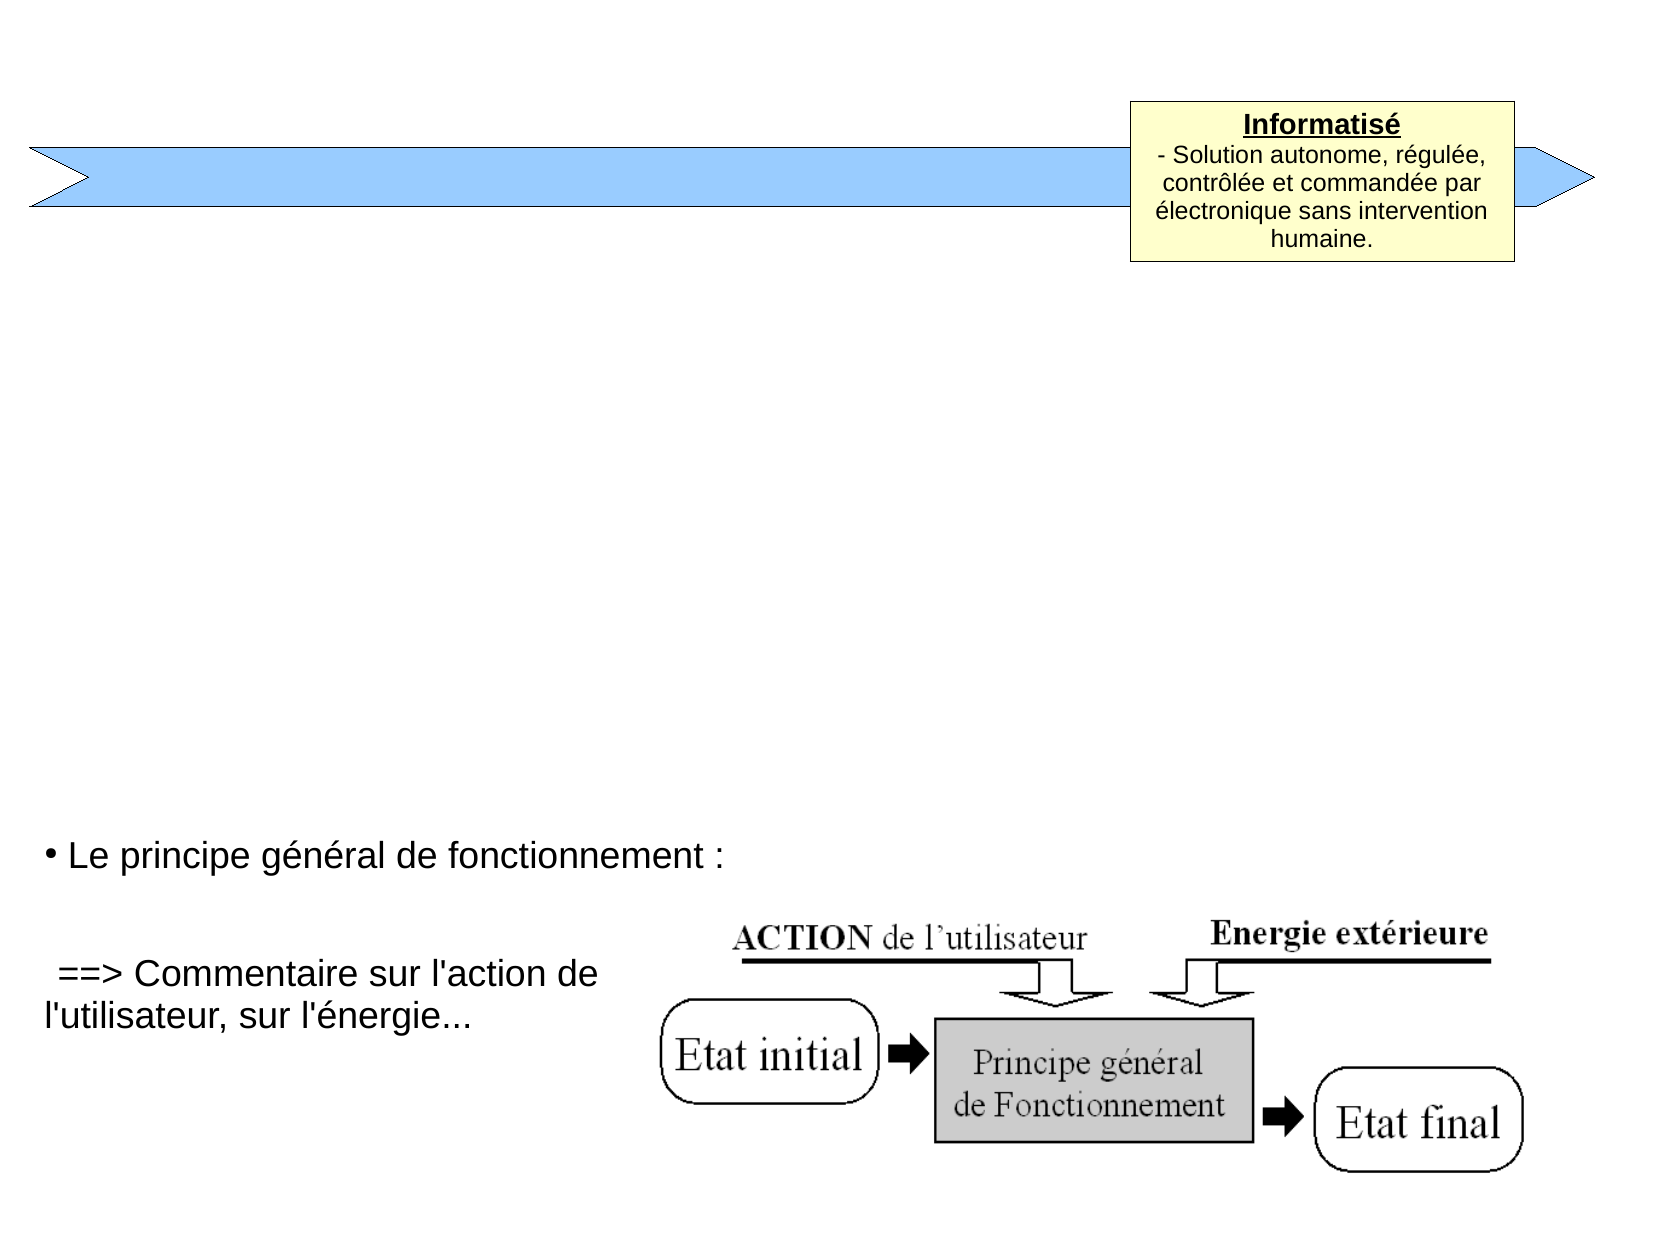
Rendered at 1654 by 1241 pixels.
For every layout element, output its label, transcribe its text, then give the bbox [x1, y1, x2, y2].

table_header Informatisé - Solution autonome, régulée, contrôlée et commandée par électronique sans intervention humaine. [1131, 102, 1514, 261]
picture [649, 915, 1536, 1182]
text_box ==> Commentaire sur l'action de l'utilisateur, sur l'énergie... [29, 944, 621, 1211]
text_box Le principe général de fonctionnement : [29, 826, 975, 884]
text_box [29, 147, 1130, 207]
text_box [1515, 147, 1595, 207]
